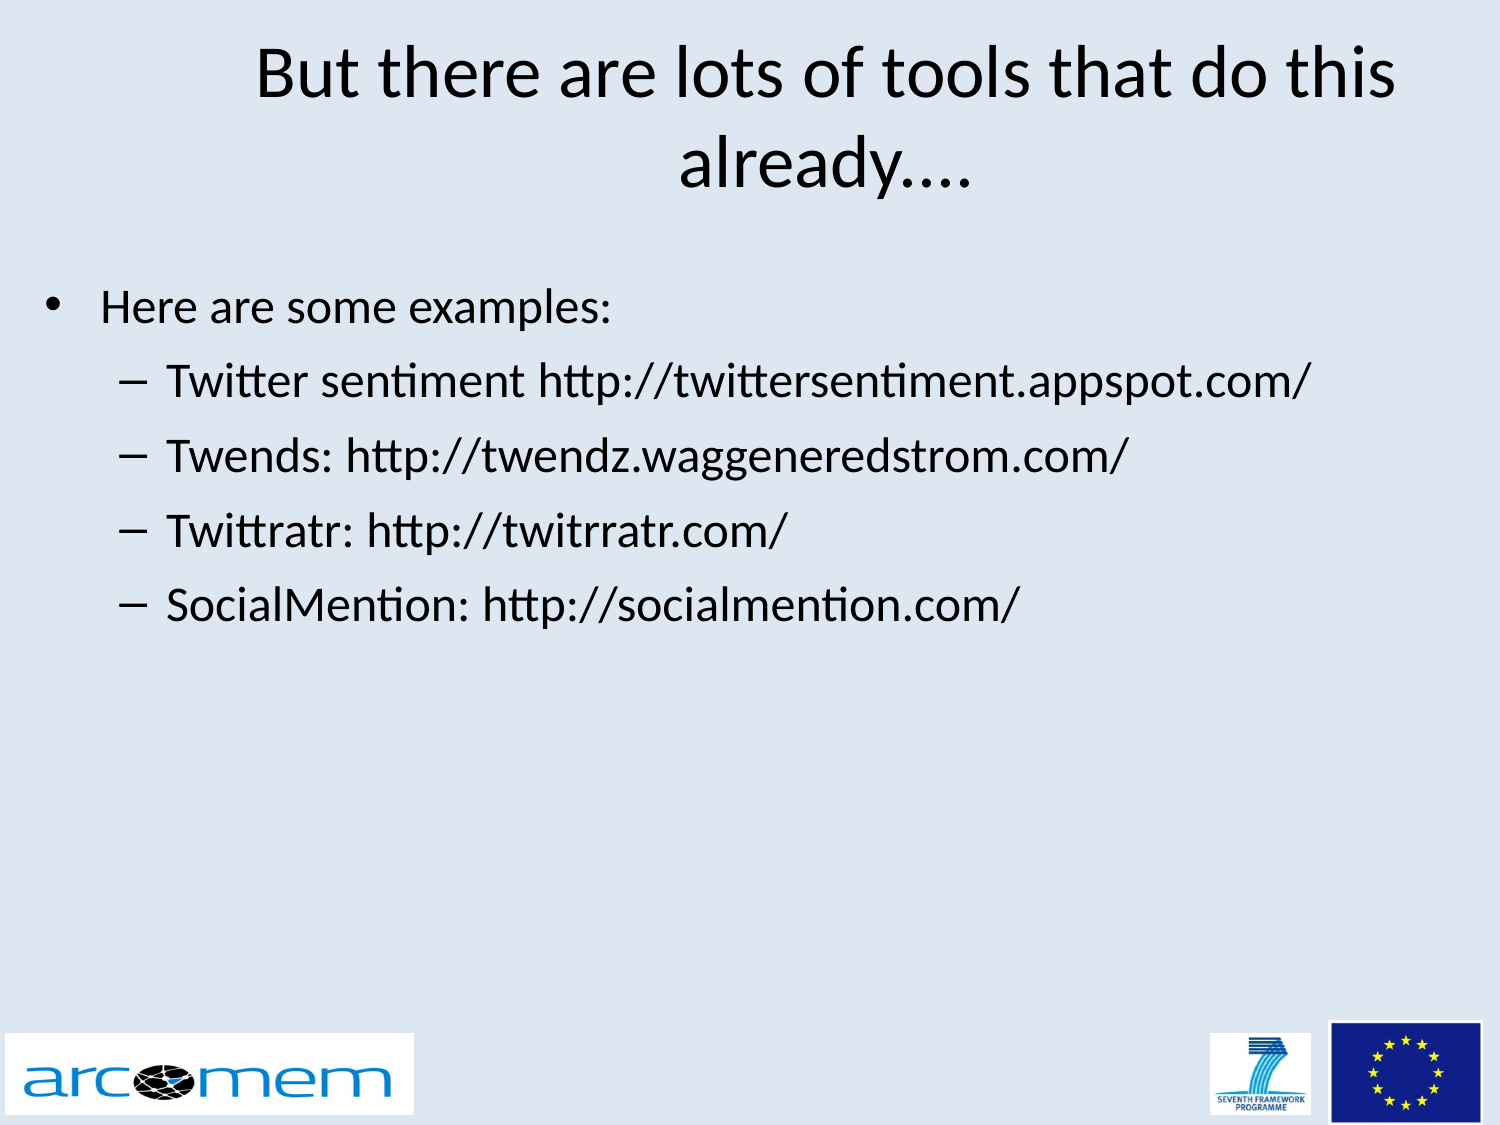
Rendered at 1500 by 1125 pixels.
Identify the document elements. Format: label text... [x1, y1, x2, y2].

title But there are lots of tools that do this already.... [206, 11, 1447, 215]
picture [5, 1033, 414, 1115]
picture [1210, 1033, 1311, 1115]
list Here are some examples: Twitter sentiment http://twittersentiment.appspot.com/ Twends: http://twendz.waggeneredstrom.com/ Twittratr: http://twitrratr.com/ SocialMention: http://socialmention.com/ [29, 265, 1477, 1025]
picture [1328, 1020, 1483, 1125]
